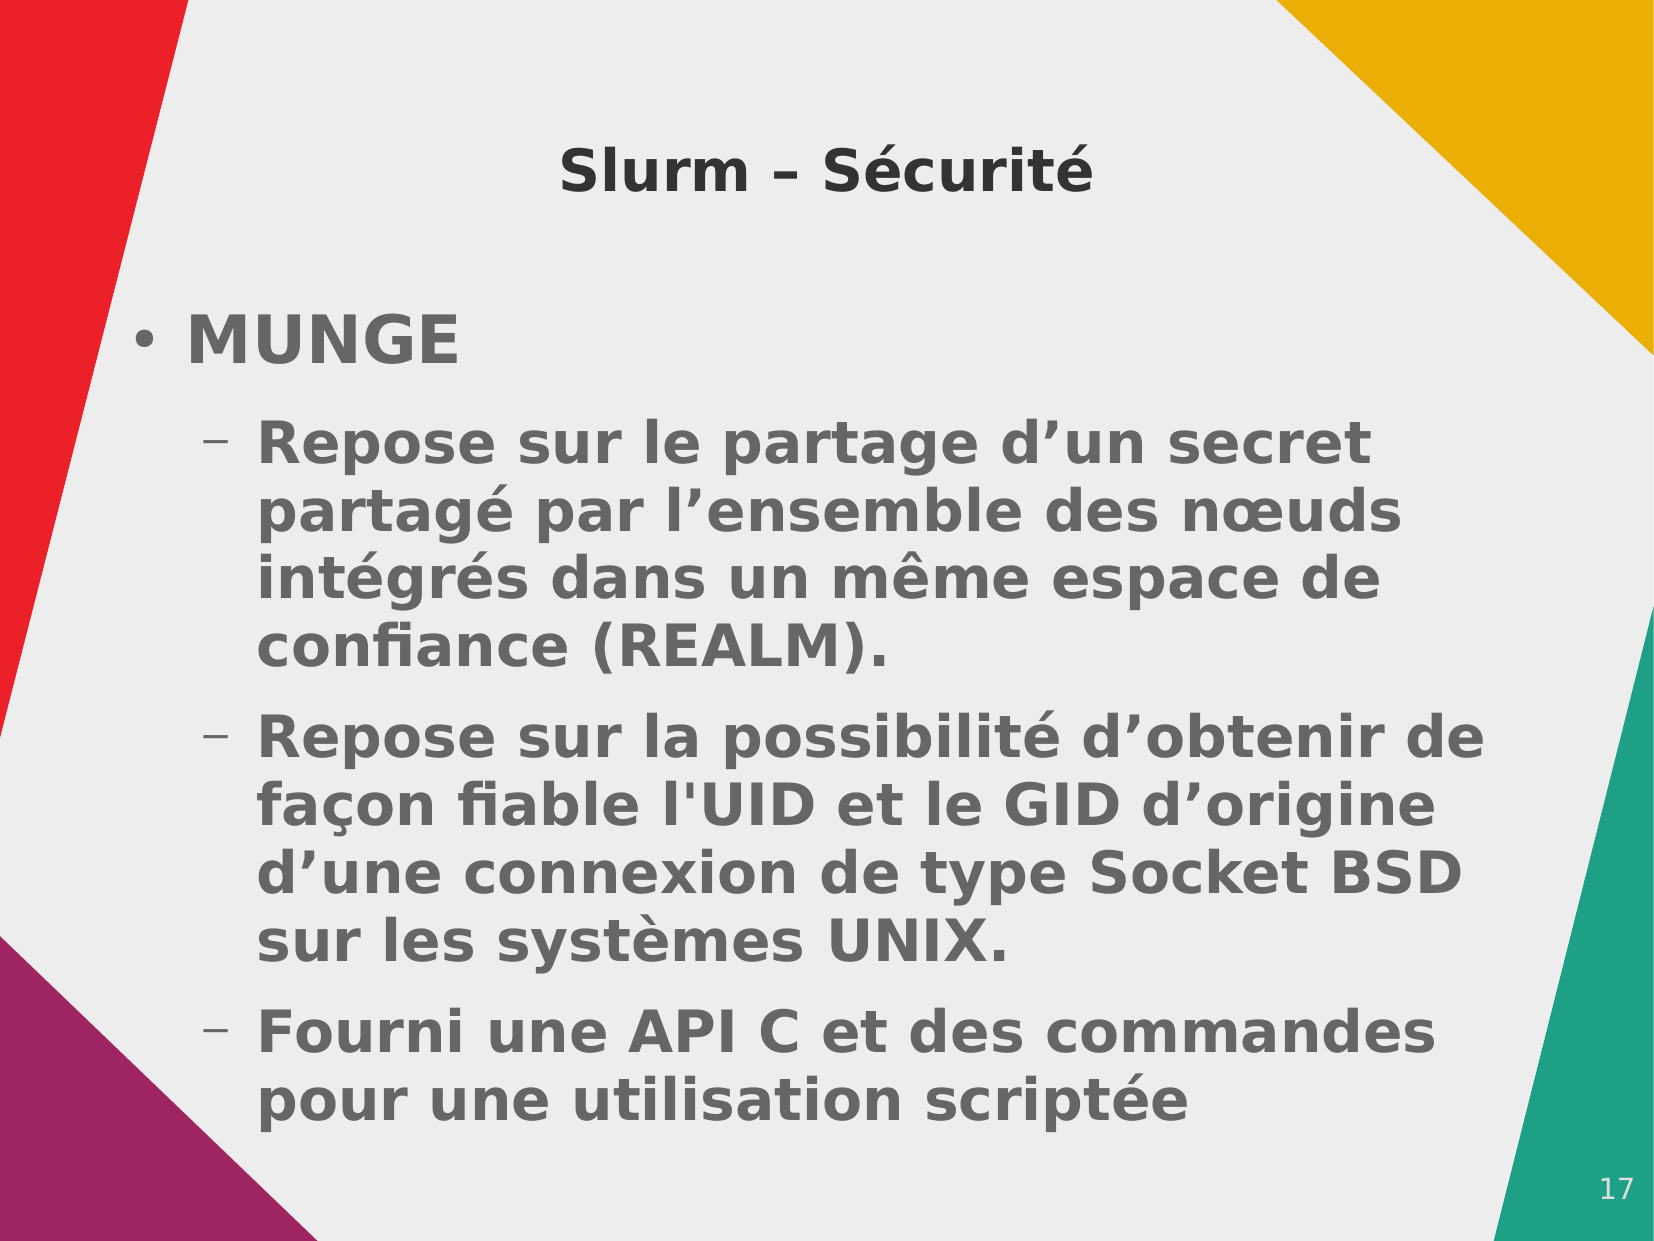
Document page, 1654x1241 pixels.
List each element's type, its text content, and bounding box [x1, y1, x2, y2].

list MUNGE Repose sur le partage d’un secret partagé par l’ensemble des nœuds intégrés dans un même espace de confiance (REALM). Repose sur la possibilité d’obtenir de façon fiable l'UID et le GID d’origine d’une connexion de type Socket BSD sur les systèmes UNIX. Fourni une API C et des commandes pour une utilisation scriptée [114, 302, 1539, 1217]
title Slurm – Sécurité [114, 73, 1539, 271]
